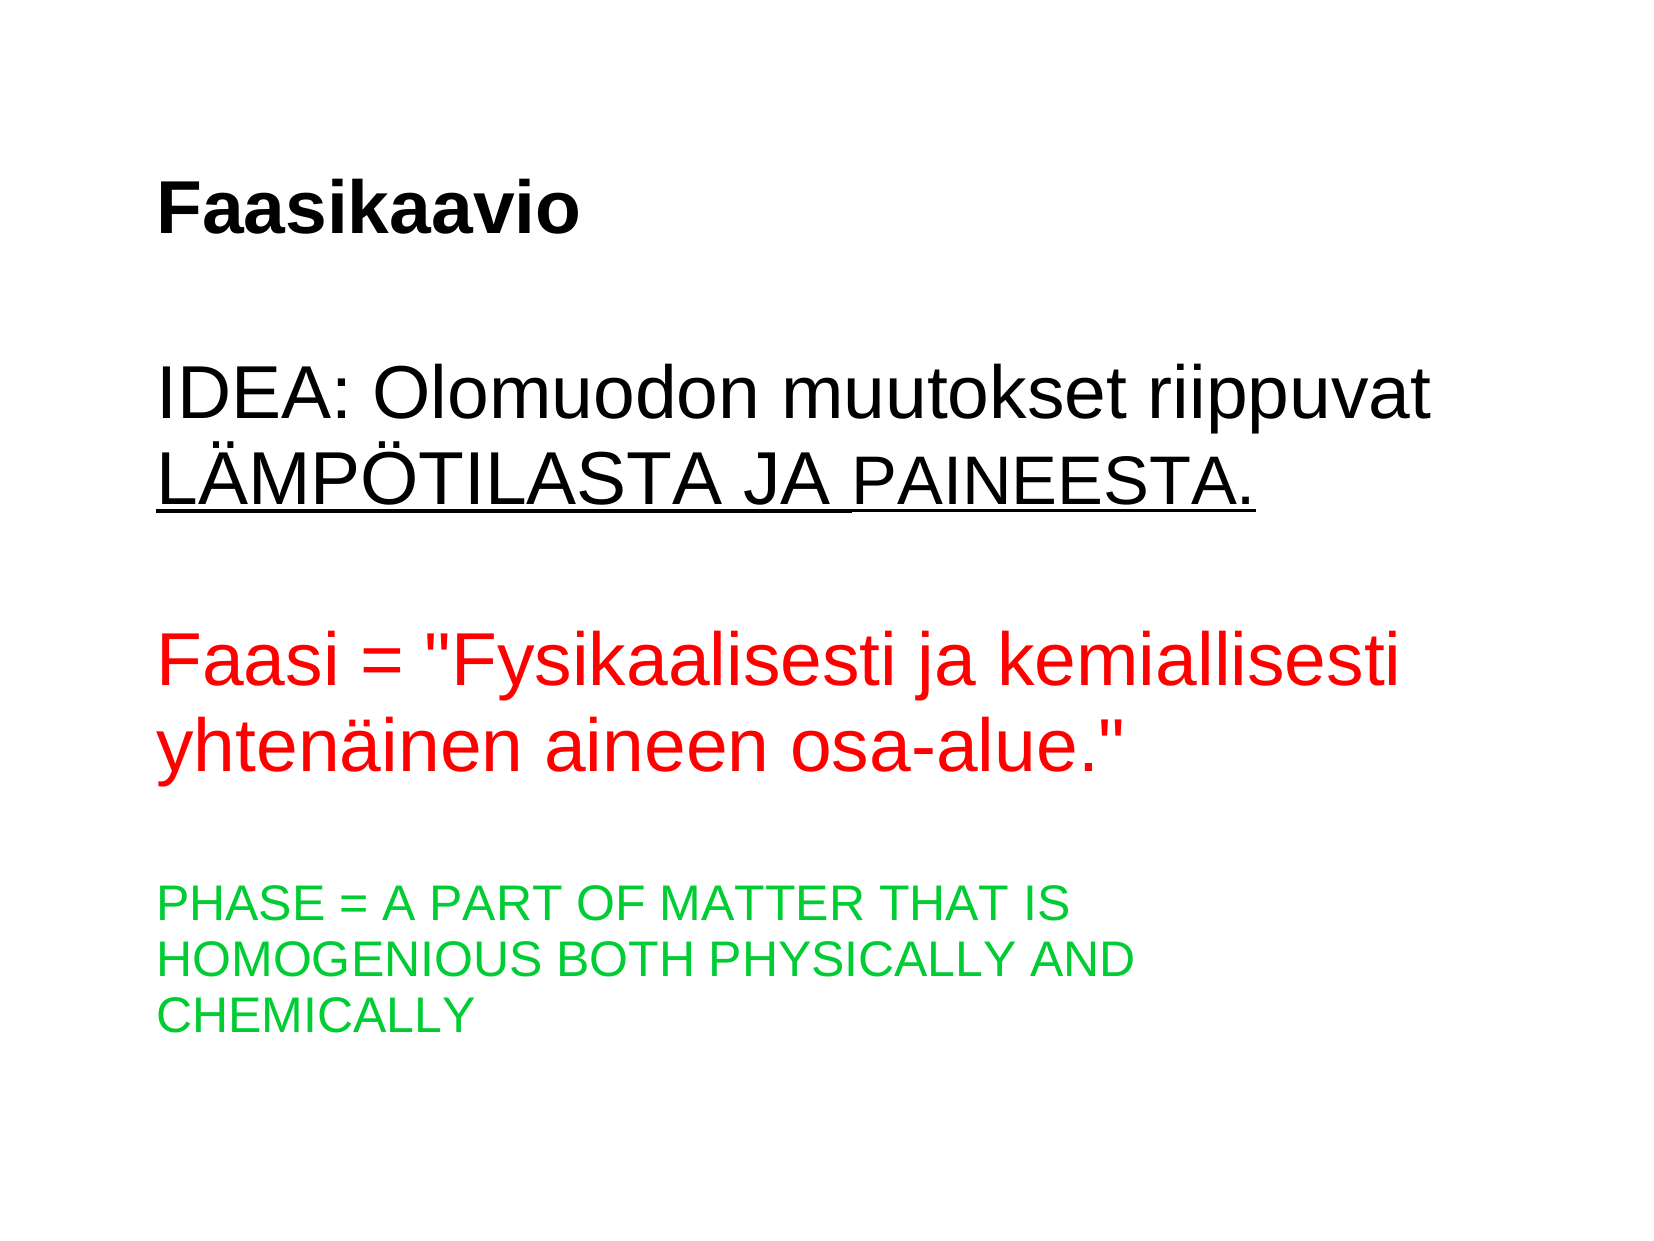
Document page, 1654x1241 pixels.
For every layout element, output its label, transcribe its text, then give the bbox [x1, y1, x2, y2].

text_box Faasikaavio IDEA: Olomuodon muutokset riippuvat LÄMPÖTILASTA JA PAINEESTA. Faasi = "Fysikaalisesti ja kemiallisesti yhtenäinen aineen osa-alue." PHASE = A PART OF MATTER THAT IS HOMOGENIOUS BOTH PHYSICALLY AND CHEMICALLY [141, 153, 1468, 802]
